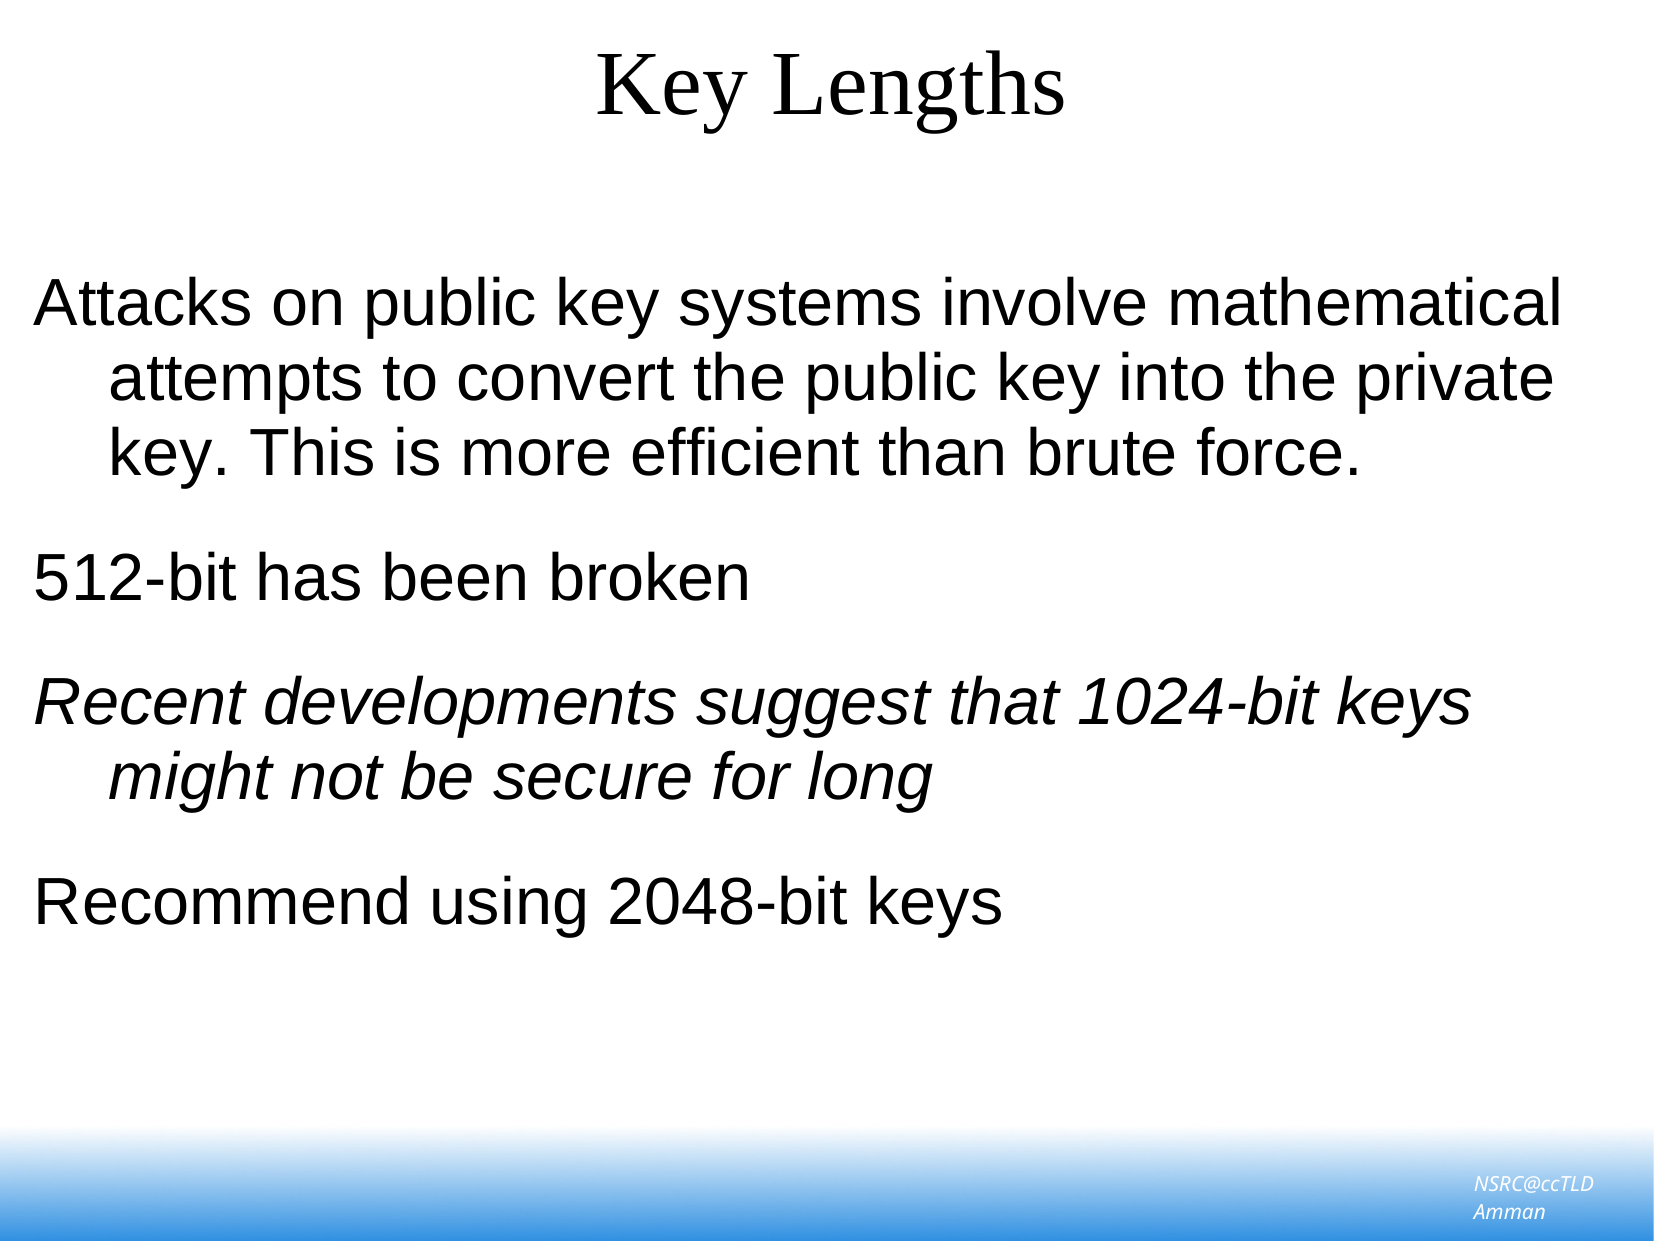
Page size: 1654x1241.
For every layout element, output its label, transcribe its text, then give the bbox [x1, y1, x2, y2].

picture [0, 1124, 1654, 1241]
title Key Lengths [539, 32, 1125, 149]
list Attacks on public key systems involve mathematical attempts to convert the public key into the private key. This is more efficient than brute force. 512-bit has been broken Recent developments suggest that 1024-bit keys might not be secure for long Recommend using 2048-bit keys [33, 265, 1573, 1088]
